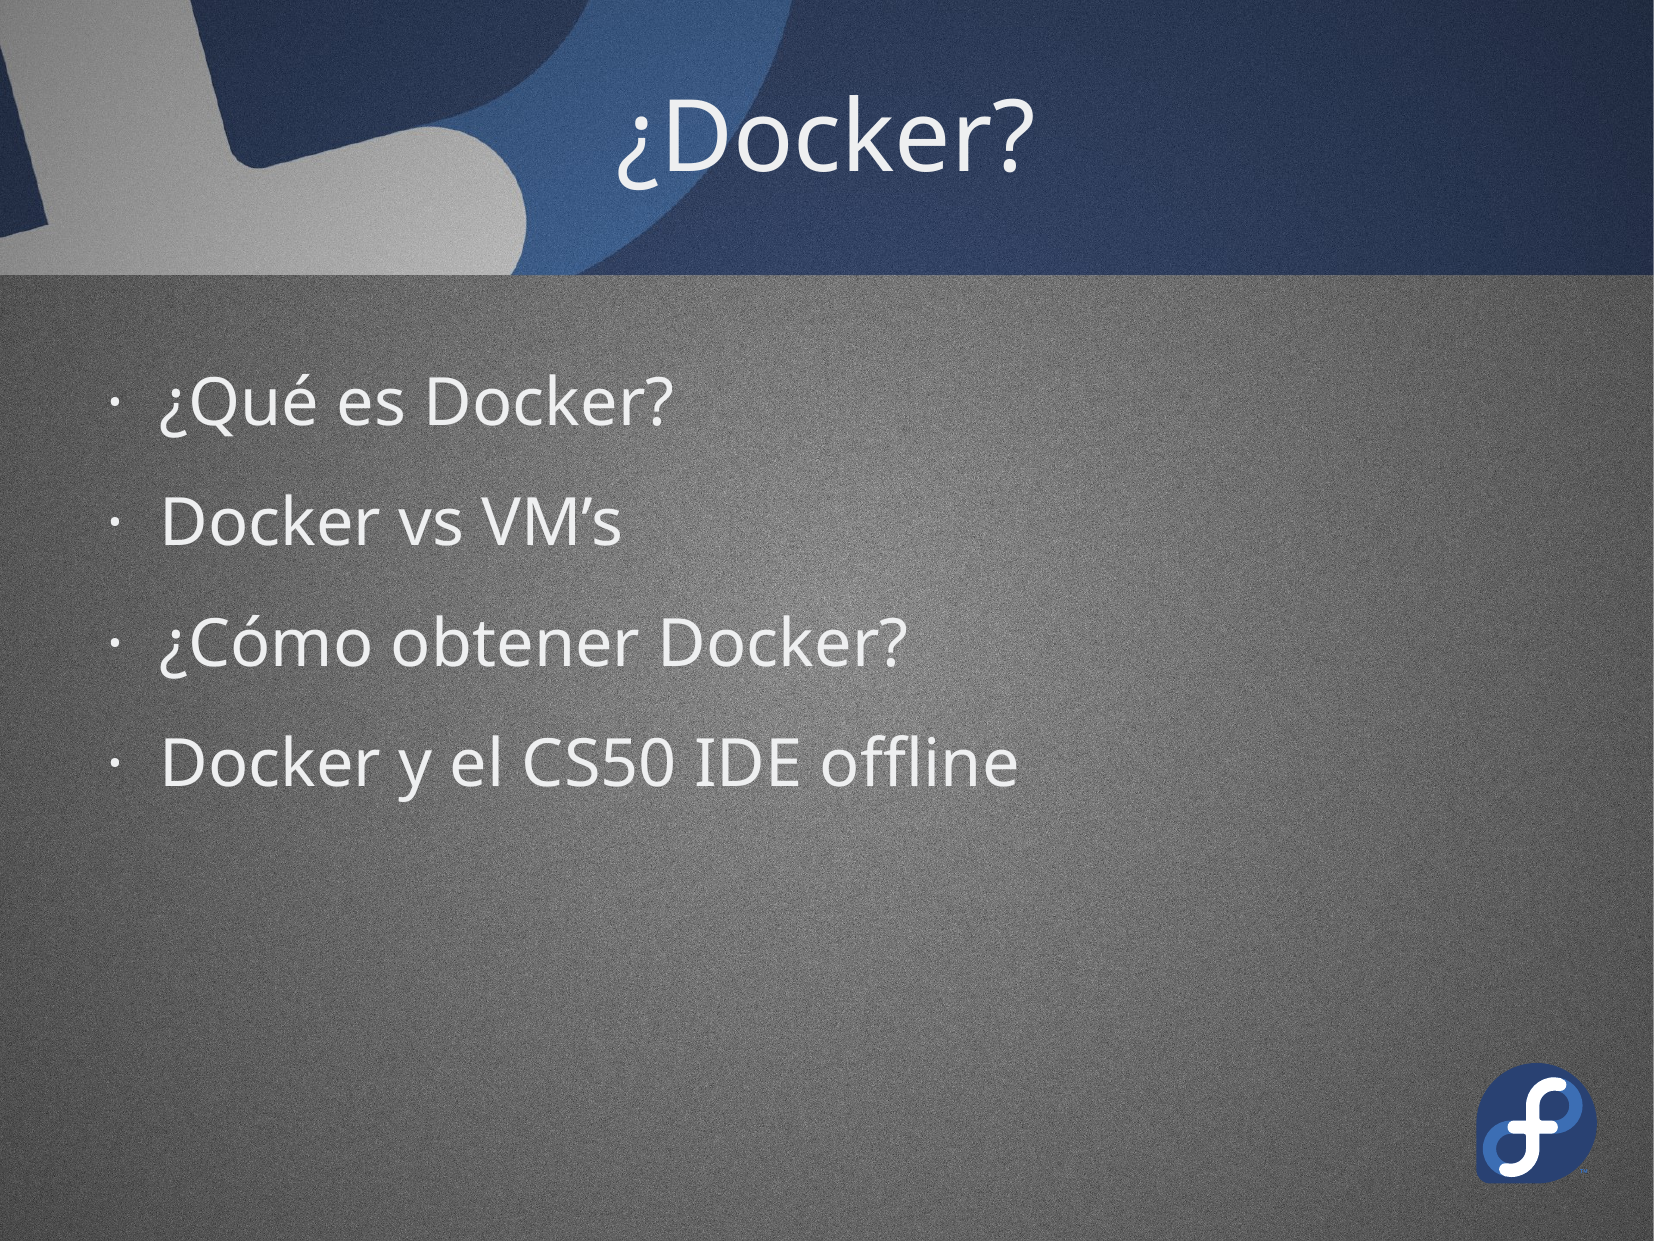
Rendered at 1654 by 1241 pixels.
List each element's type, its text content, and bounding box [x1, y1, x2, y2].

list ¿Qué es Docker? Docker vs VM’s ¿Cómo obtener Docker? Docker y el CS50 IDE offline [88, 354, 1565, 1063]
title ¿Docker? [88, 29, 1565, 237]
picture [0, 0, 1654, 1241]
